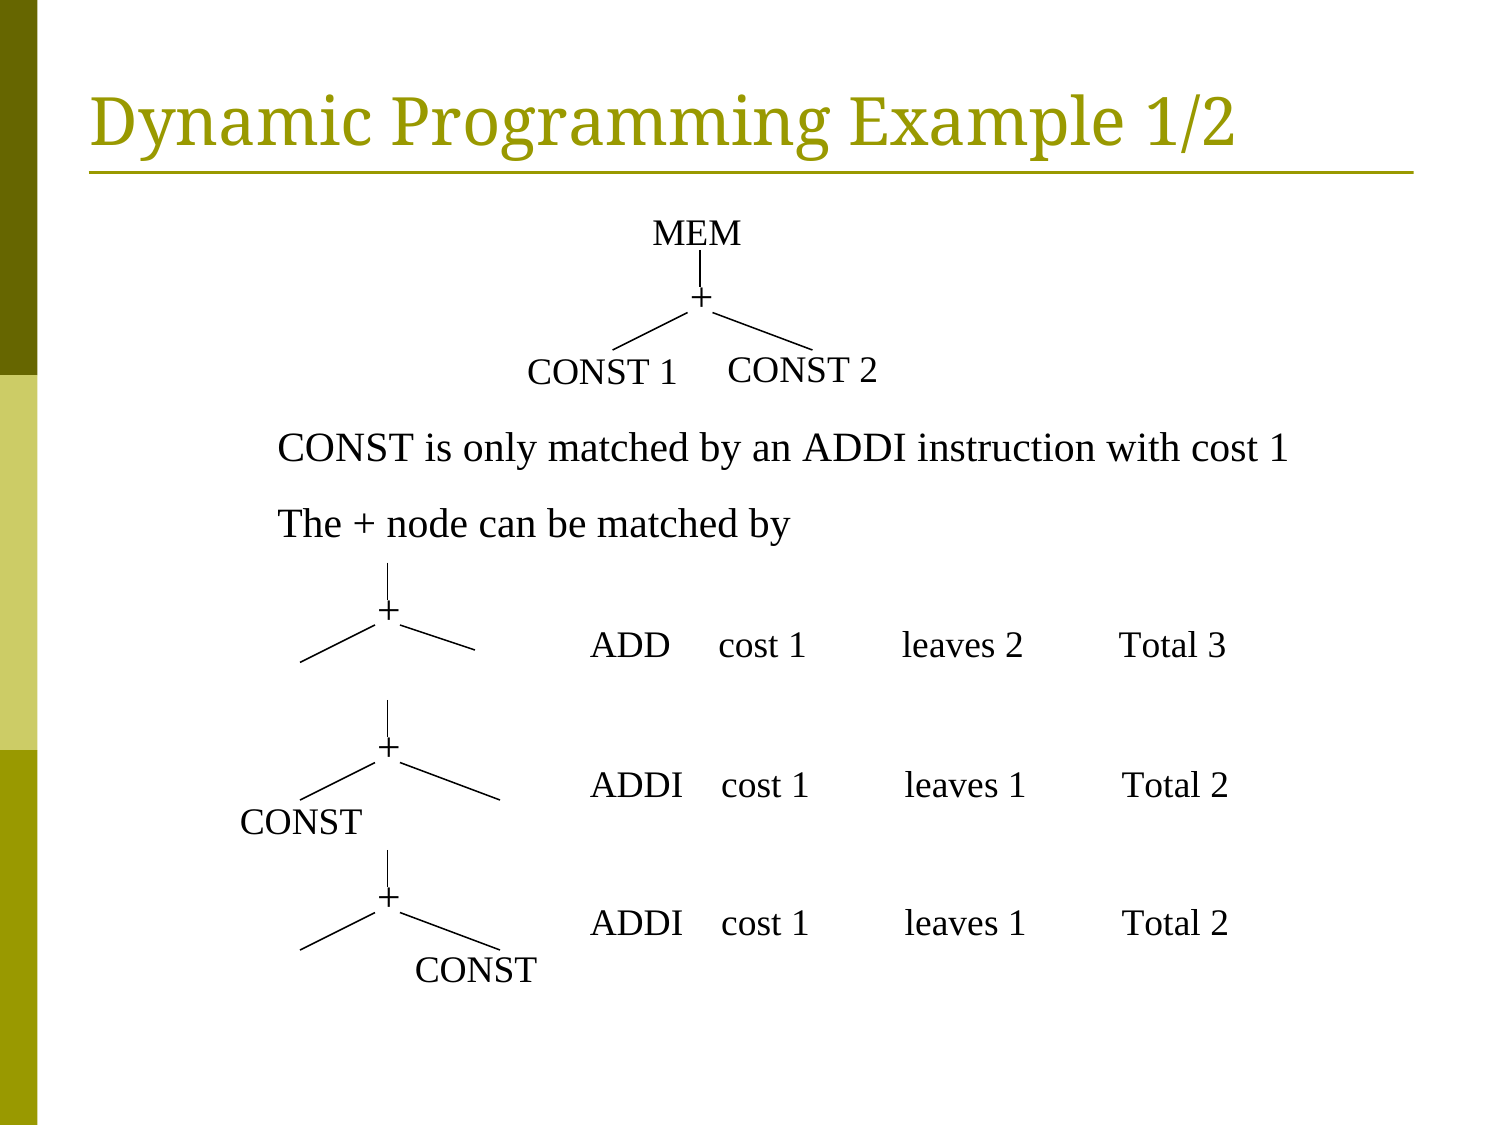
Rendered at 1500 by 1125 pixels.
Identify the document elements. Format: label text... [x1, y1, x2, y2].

text_box CONST 1 [512, 339, 713, 401]
text_box ADDI cost 1 leaves 1 Total 2 [574, 889, 1288, 951]
text_box ADD cost 1 leaves 2 Total 3 [574, 612, 1288, 673]
text_box CONST is only matched by an ADDI instruction with cost 1 The + node can be matched by [262, 412, 1338, 554]
text_box + [362, 712, 426, 778]
text_box CONST [399, 937, 576, 998]
text_box ADDI cost 1 leaves 1 Total 2 [574, 752, 1288, 813]
text_box CONST [224, 789, 400, 851]
text_box + [675, 262, 738, 328]
text_box MEM [637, 199, 776, 261]
text_box + [362, 575, 426, 641]
title Dynamic Programming Example 1/2 [75, 45, 1426, 173]
text_box + [362, 862, 426, 928]
text_box CONST 2 [712, 337, 913, 398]
